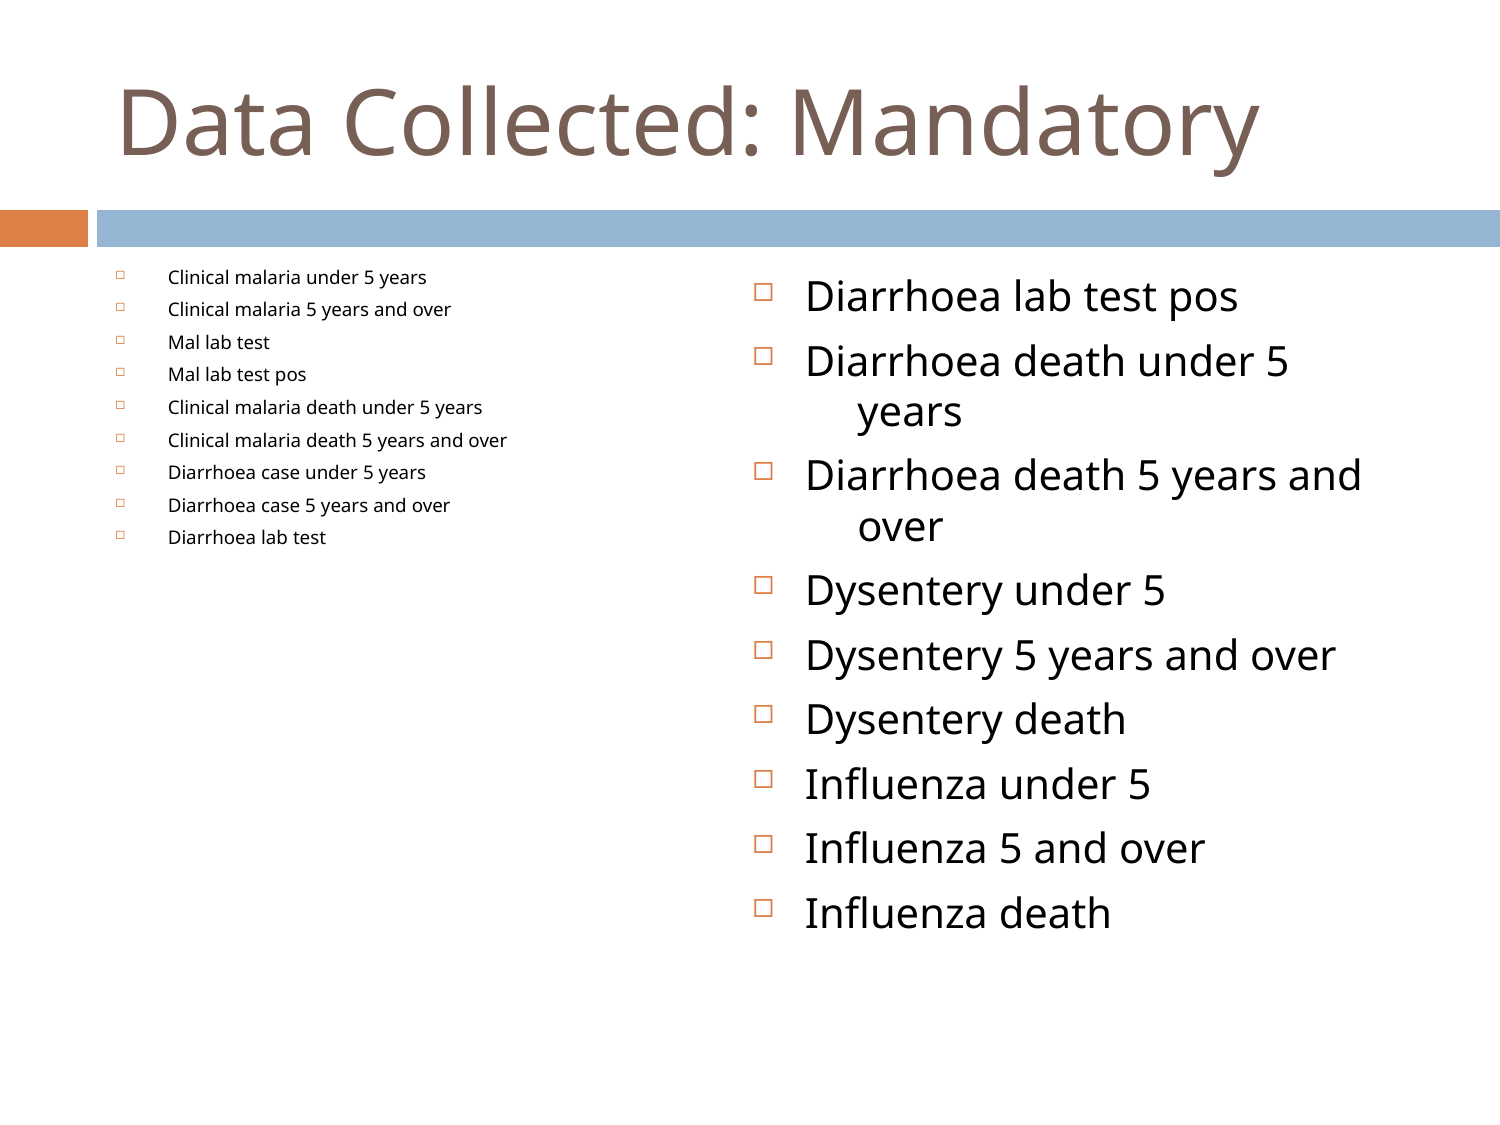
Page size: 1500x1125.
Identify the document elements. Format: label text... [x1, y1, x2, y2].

title Data Collected: Mandatory [100, 37, 1438, 201]
text_box Diarrhoea lab test pos Diarrhoea death under 5 years Diarrhoea death 5 years and over Dysentery under 5 Dysentery 5 years and over Dysentery death Influenza under 5 Influenza 5 and over Influenza death [737, 262, 1400, 850]
list Clinical malaria under 5 years Clinical malaria 5 years and over Mal lab test Mal lab test pos Clinical malaria death under 5 years Clinical malaria death 5 years and over Diarrhoea case under 5 years Diarrhoea case 5 years and over Diarrhoea lab test [100, 262, 713, 1000]
